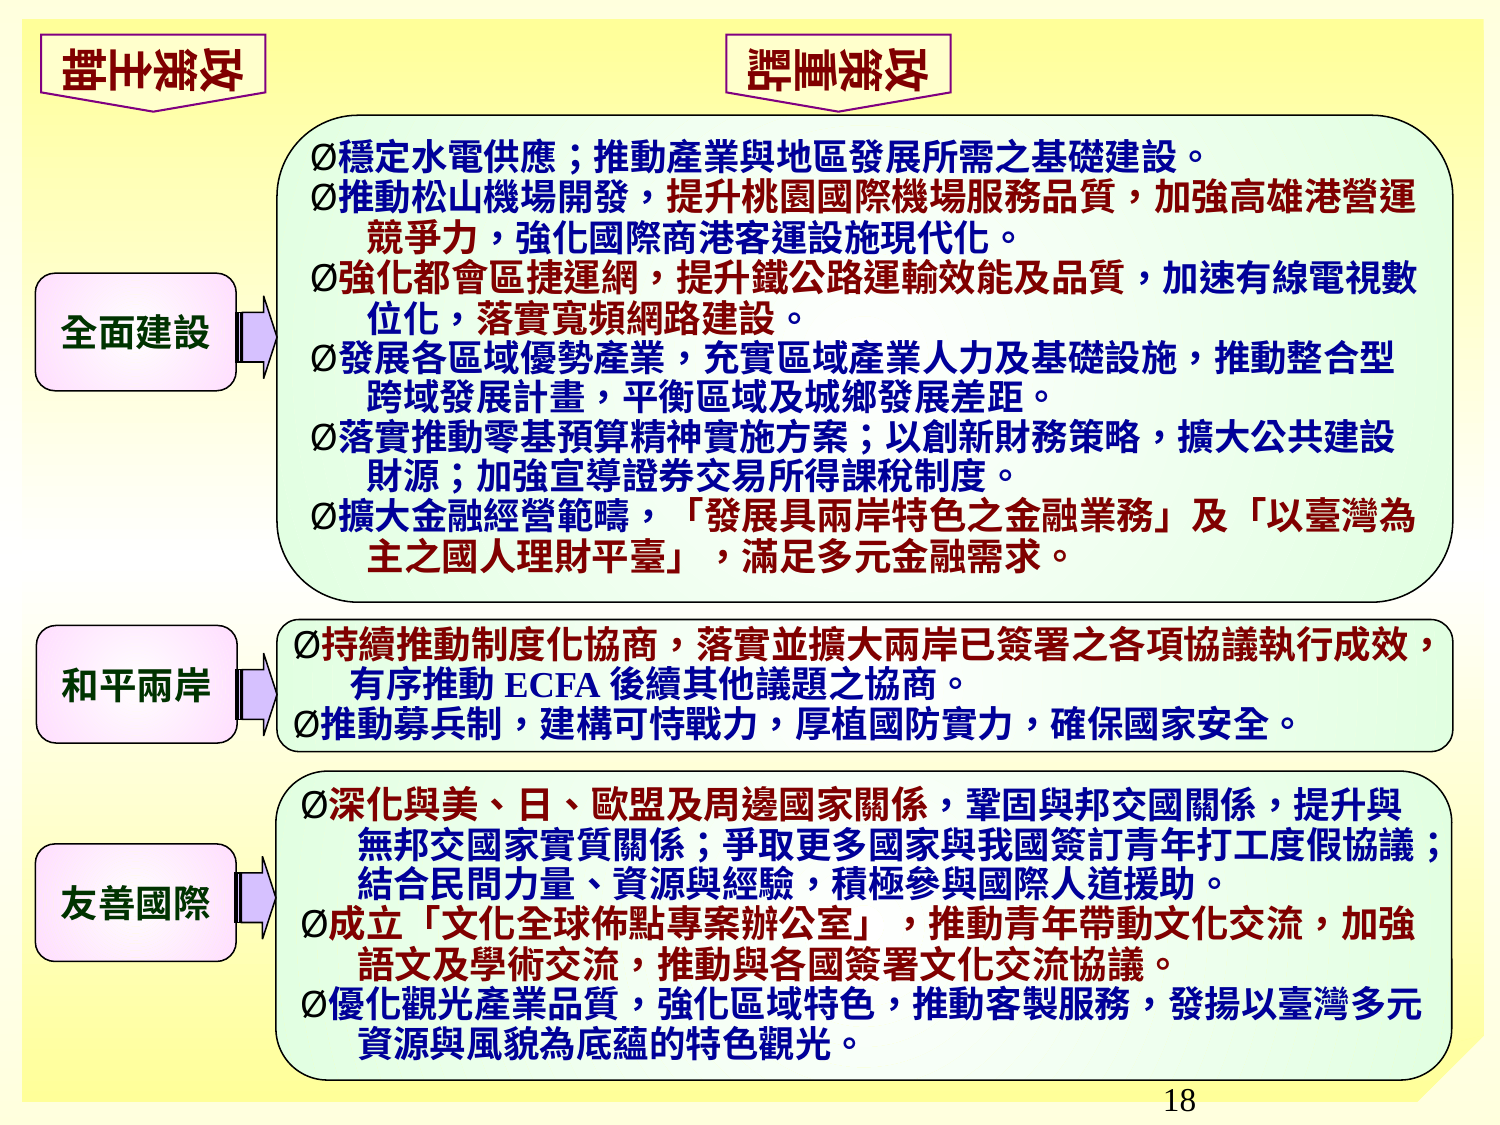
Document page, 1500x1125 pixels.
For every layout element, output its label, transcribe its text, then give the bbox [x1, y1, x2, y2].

text_box 18 [1147, 1070, 1498, 1125]
text_box 全面建設 [35, 273, 237, 391]
text_box 持續推動制度化協商，落實並擴大兩岸已簽署之各項協議執行成效，有序推動ECFA後續其他議題之協商。 推動募兵制，建構可恃戰力，厚植國防實力，確保國家安全。 [276, 619, 1453, 752]
text_box 和平兩岸 [36, 625, 238, 744]
text_box 友善國際 [35, 843, 237, 962]
text_box 政策重點 [726, 34, 951, 112]
text_box 深化與美、日、歐盟及周邊國家關係，鞏固與邦交國關係，提升與無邦交國家實質關係；爭取更多國家與我國簽訂青年打工度假協議；結合民間力量、資源與經驗，積極參與國際人道援助。 成立「文化全球佈點專案辦公室」，推動青年帶動文化交流，加強語文及學術交流，推動與各國簽署文化交流協議。 優化觀光產業品質，強化區域特色，推動客製服務，發揚以臺灣多元資源與風貌為底蘊的特色觀光。 [275, 771, 1452, 1081]
text_box 政策主軸 [41, 34, 266, 112]
text_box 穩定水電供應；推動產業與地區發展所需之基礎建設。 推動松山機場開發，提升桃園國際機場服務品質，加強高雄港營運競爭力，強化國際商港客運設施現代化。 強化都會區捷運網，提升鐵公路運輸效能及品質，加速有線電視數位化，落實寬頻網路建設。 發展各區域優勢產業，充實區域產業人力及基礎設施，推動整合型跨域發展計畫，平衡區域及城鄉發展差距。 落實推動零基預算精神實施方案；以創新財務策略，擴大公共建設財源；加強宣導證券交易所得課稅制度。 擴大金融經營範疇，「發展具兩岸特色之金融業務」及「以臺灣為主之國人理財平臺」，滿足多元金融需求。 [276, 115, 1453, 603]
text_box [21, 19, 1484, 1103]
